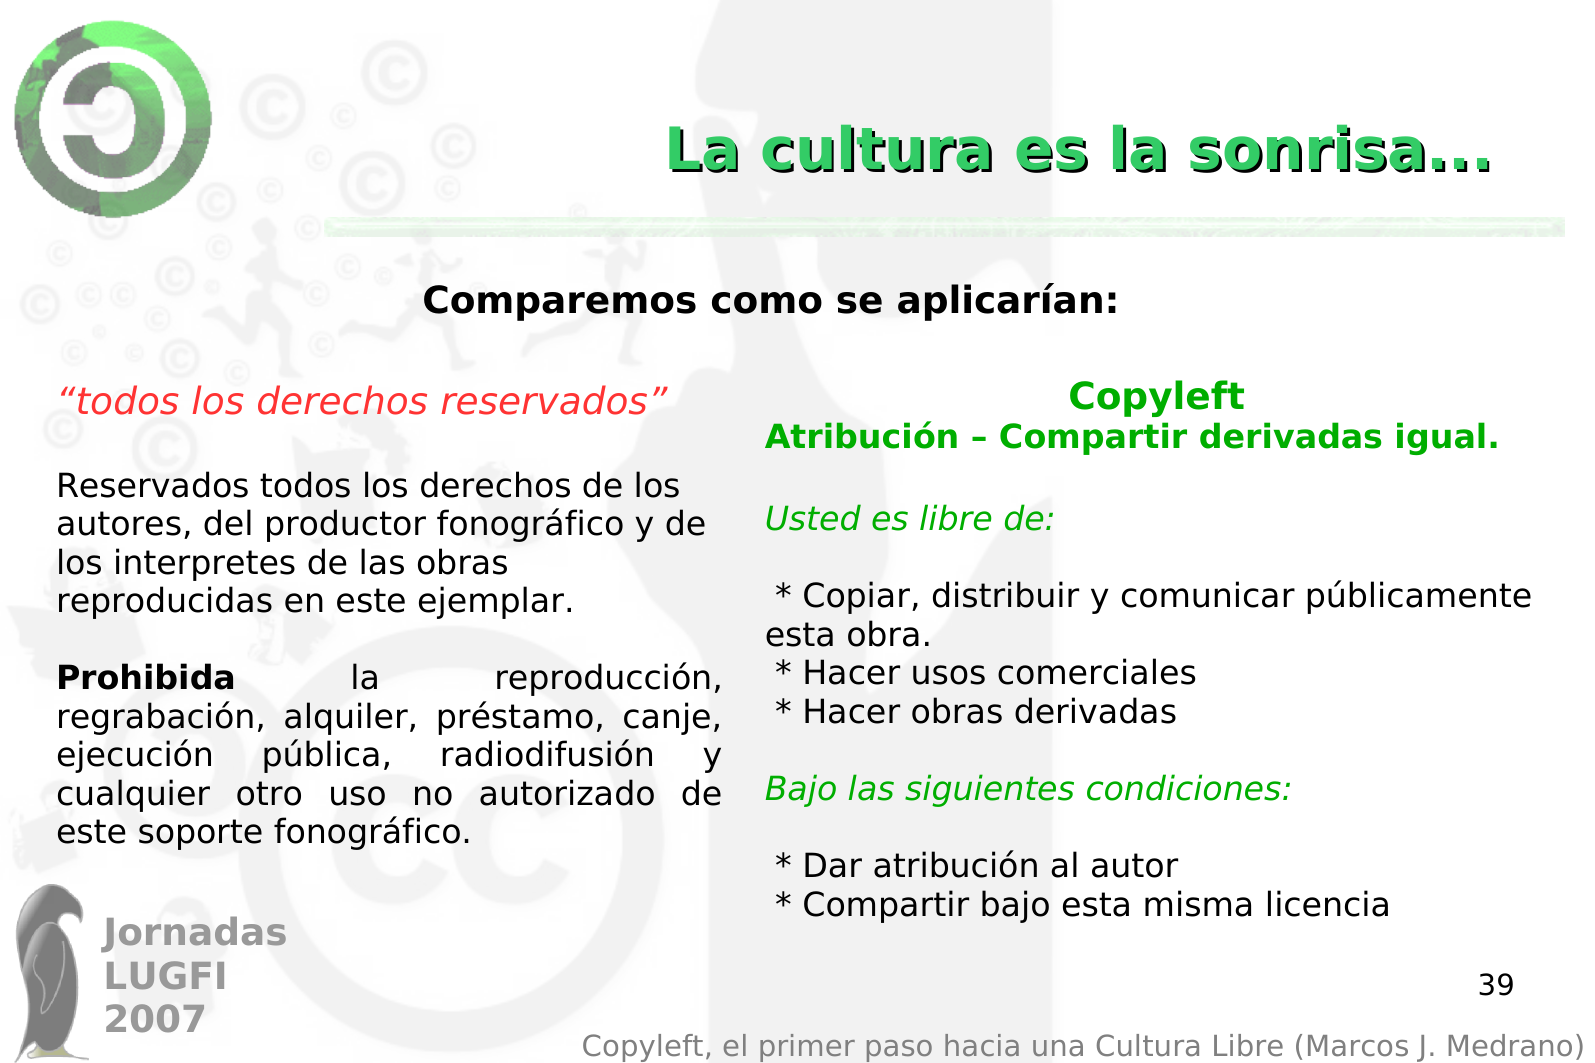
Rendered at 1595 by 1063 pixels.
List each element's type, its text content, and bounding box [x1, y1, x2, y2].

text_box Comparemos como se aplicarían: [407, 271, 1136, 331]
text_box “todos los derechos reservados” Reservados todos los derechos de los autores, del productor fonográfico y de los interpretes de las obras reproducidas en este ejemplar. Prohibida la reproducción, regrabación, alquiler, préstamo, canje, ejecución pública, radiodifusión y cualquier otro uso no autorizado de este soporte fonográfico. [41, 372, 739, 957]
text_box La cultura es la sonrisa... [649, 108, 1577, 219]
text_box Copyleft Atribución – Compartir derivadas igual. Usted es libre de: * Copiar, distribuir y comunicar públicamente esta obra. * Hacer usos comerciales * Hacer obras derivadas Bajo las siguientes condiciones: * Dar atribución al autor * Compartir bajo esta misma licencia [750, 367, 1577, 970]
